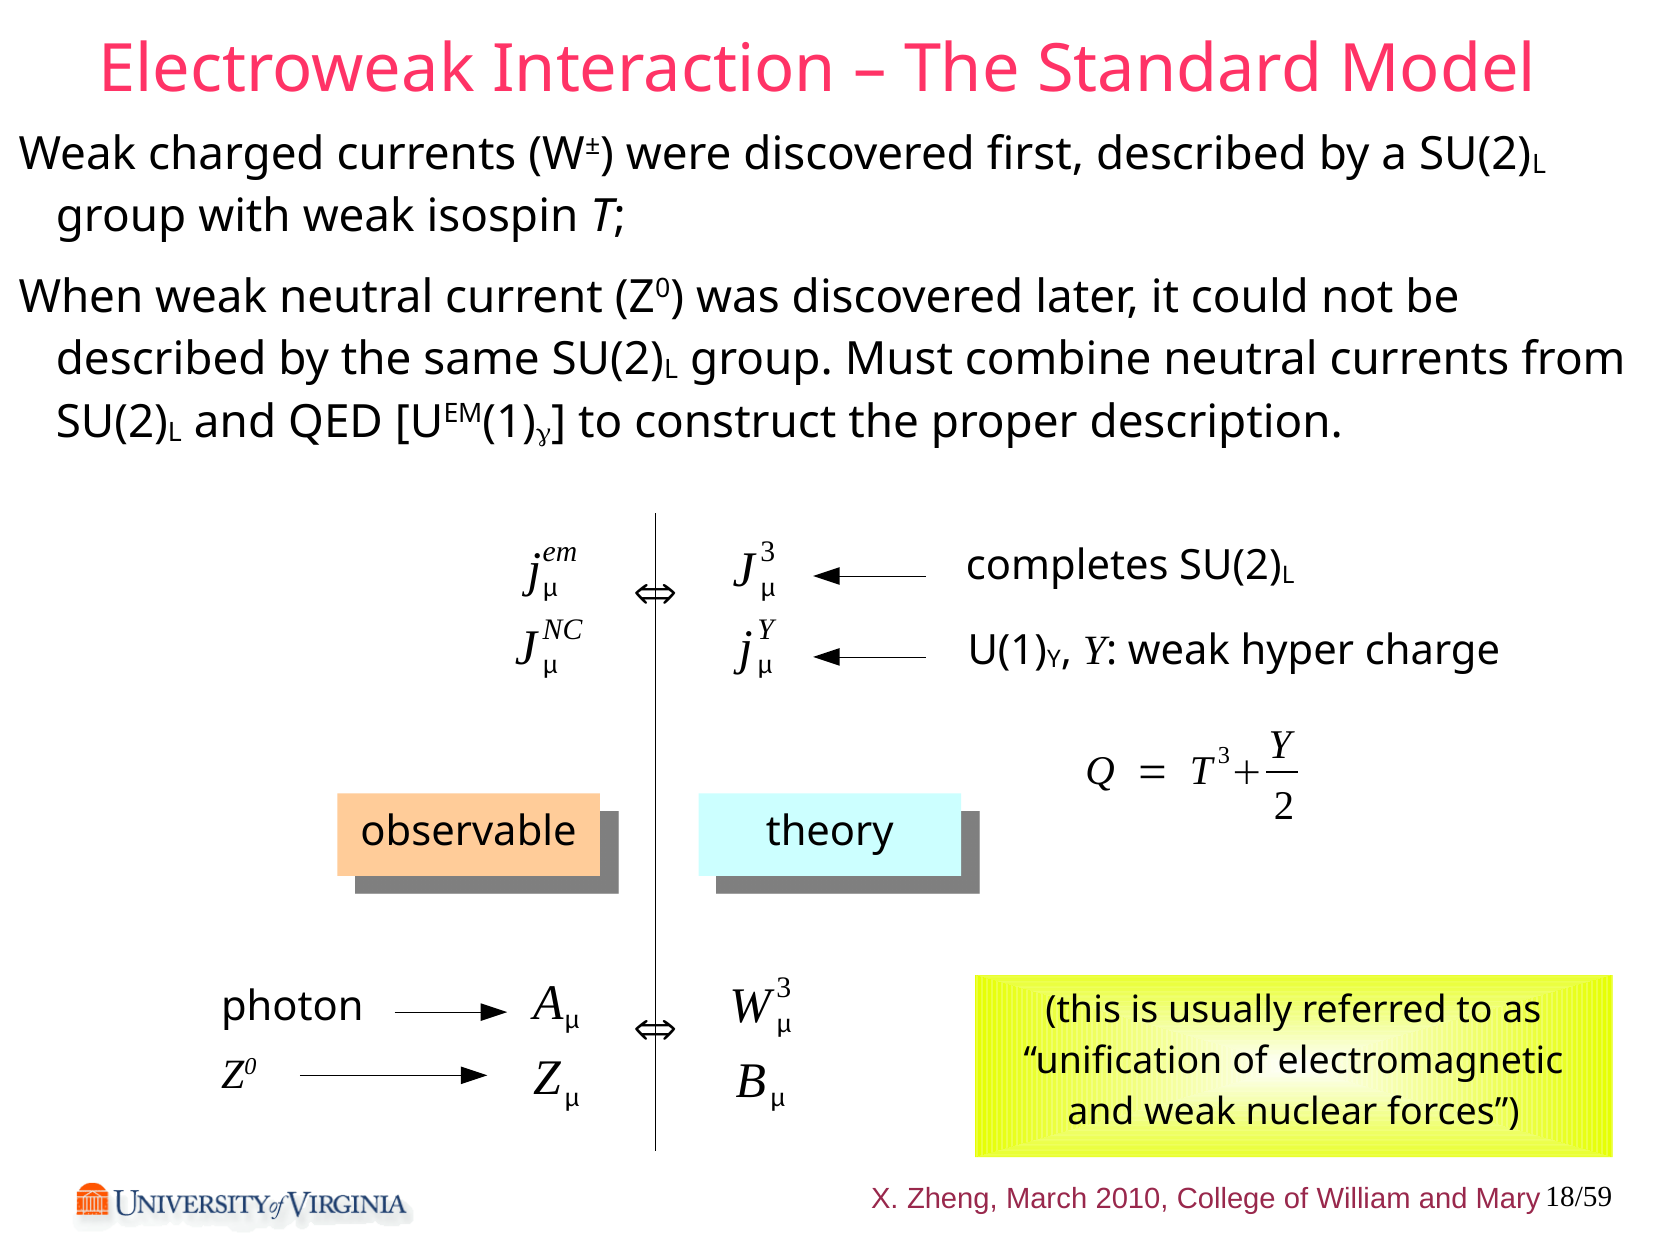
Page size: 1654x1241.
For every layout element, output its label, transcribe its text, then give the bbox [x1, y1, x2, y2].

text_box completes SU(2)L [951, 527, 1589, 618]
chart [1075, 712, 1311, 833]
text_box U(1)Y, Y: weak hyper charge [952, 611, 1553, 702]
picture [53, 1165, 427, 1241]
text_box Z0 [206, 1043, 442, 1121]
text_box (this is usually referred to as “unification of electromagnetic and weak nuclear forces”) [975, 975, 1613, 1158]
text_box photon [206, 968, 442, 1043]
title Electroweak Interaction – The Standard Model [49, 16, 1587, 116]
text_box observable [337, 793, 600, 876]
text_box theory [698, 793, 962, 876]
chart [499, 527, 655, 681]
text_box Weak charged currents (W±) were discovered first, described by a SU(2)L group with weak isospin T; When weak neutral current (Z0) was discovered later, it could not be described by the same SU(2)L group. Must combine neutral currents from SU(2)L and QED [UEM(1)g] to construct the proper description. [3, 112, 1653, 529]
chart [656, 527, 790, 681]
chart [517, 963, 806, 1113]
